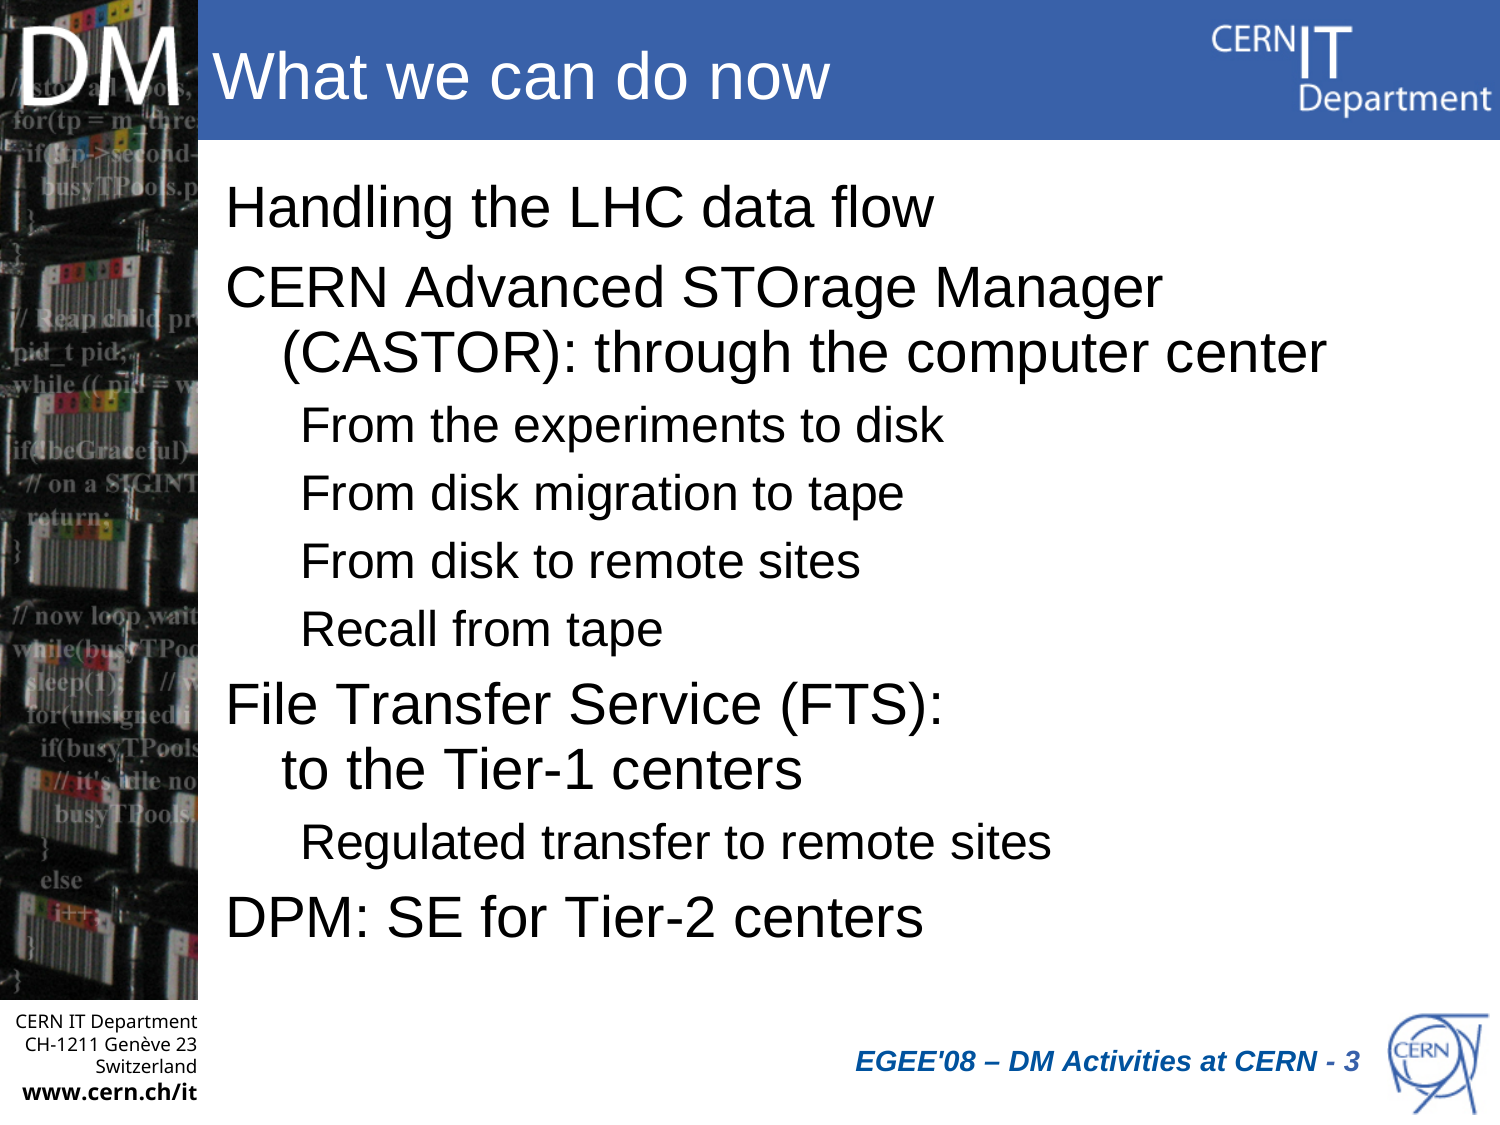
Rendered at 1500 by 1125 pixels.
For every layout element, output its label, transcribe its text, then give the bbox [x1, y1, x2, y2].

picture [198, 0, 1500, 140]
list Handling the LHC data flow CERN Advanced STOrage Manager (CASTOR): through the computer center From the experiments to disk From disk migration to tape From disk to remote sites Recall from tape File Transfer Service (FTS): to the Tier-1 centers Regulated transfer to remote sites DPM: SE for Tier-2 centers [224, 174, 1463, 988]
title What we can do now [212, 7, 1126, 145]
picture [1387, 1012, 1490, 1115]
